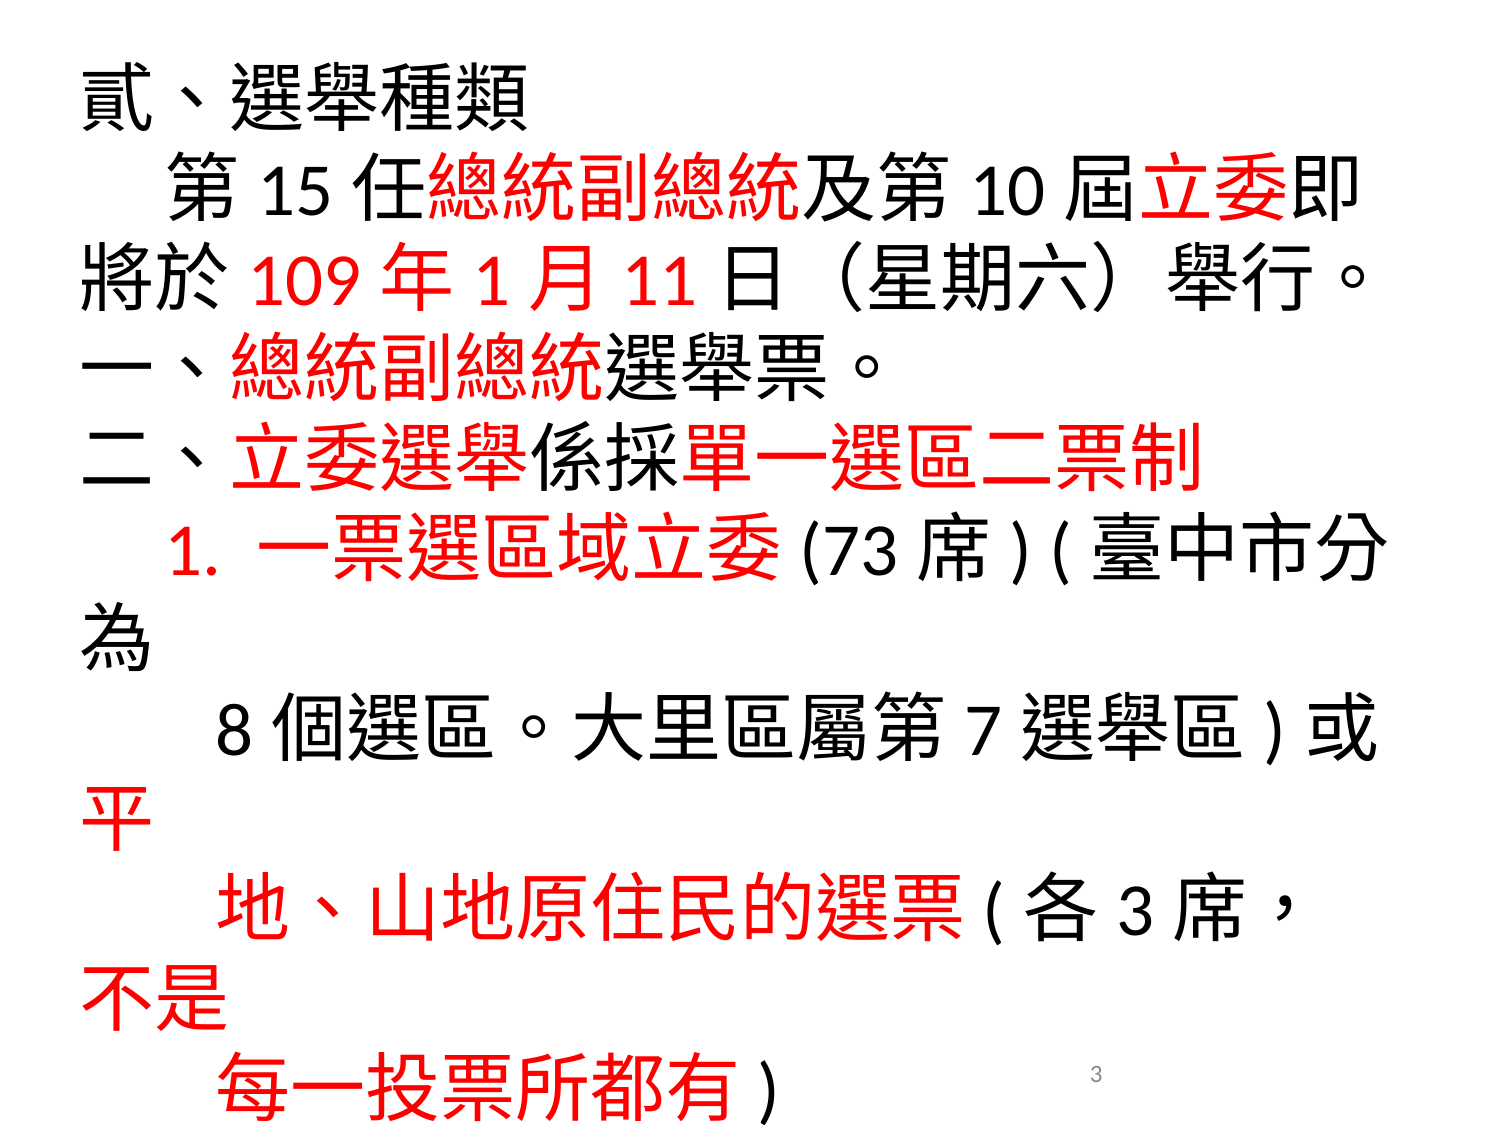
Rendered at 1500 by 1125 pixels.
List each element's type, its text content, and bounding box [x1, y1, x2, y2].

text_box 貳、選舉種類 第15任總統副總統及第10屆立委即將於109年1月11日（星期六）舉行。 一、總統副總統選舉票。 二、立委選舉係採單一選區二票制 1. 一票選區域立委(73席) (臺中市分為 8個選區。大里區屬第7選舉區)或平 地、山地原住民的選票(各3席， 不是 每一投票所都有) 2.一票選政黨( 不分區及僑居國外國民 ，34席) 。 [65, 43, 1425, 1125]
text_box [1074, 1042, 1426, 1103]
text_box [512, 1042, 988, 1103]
